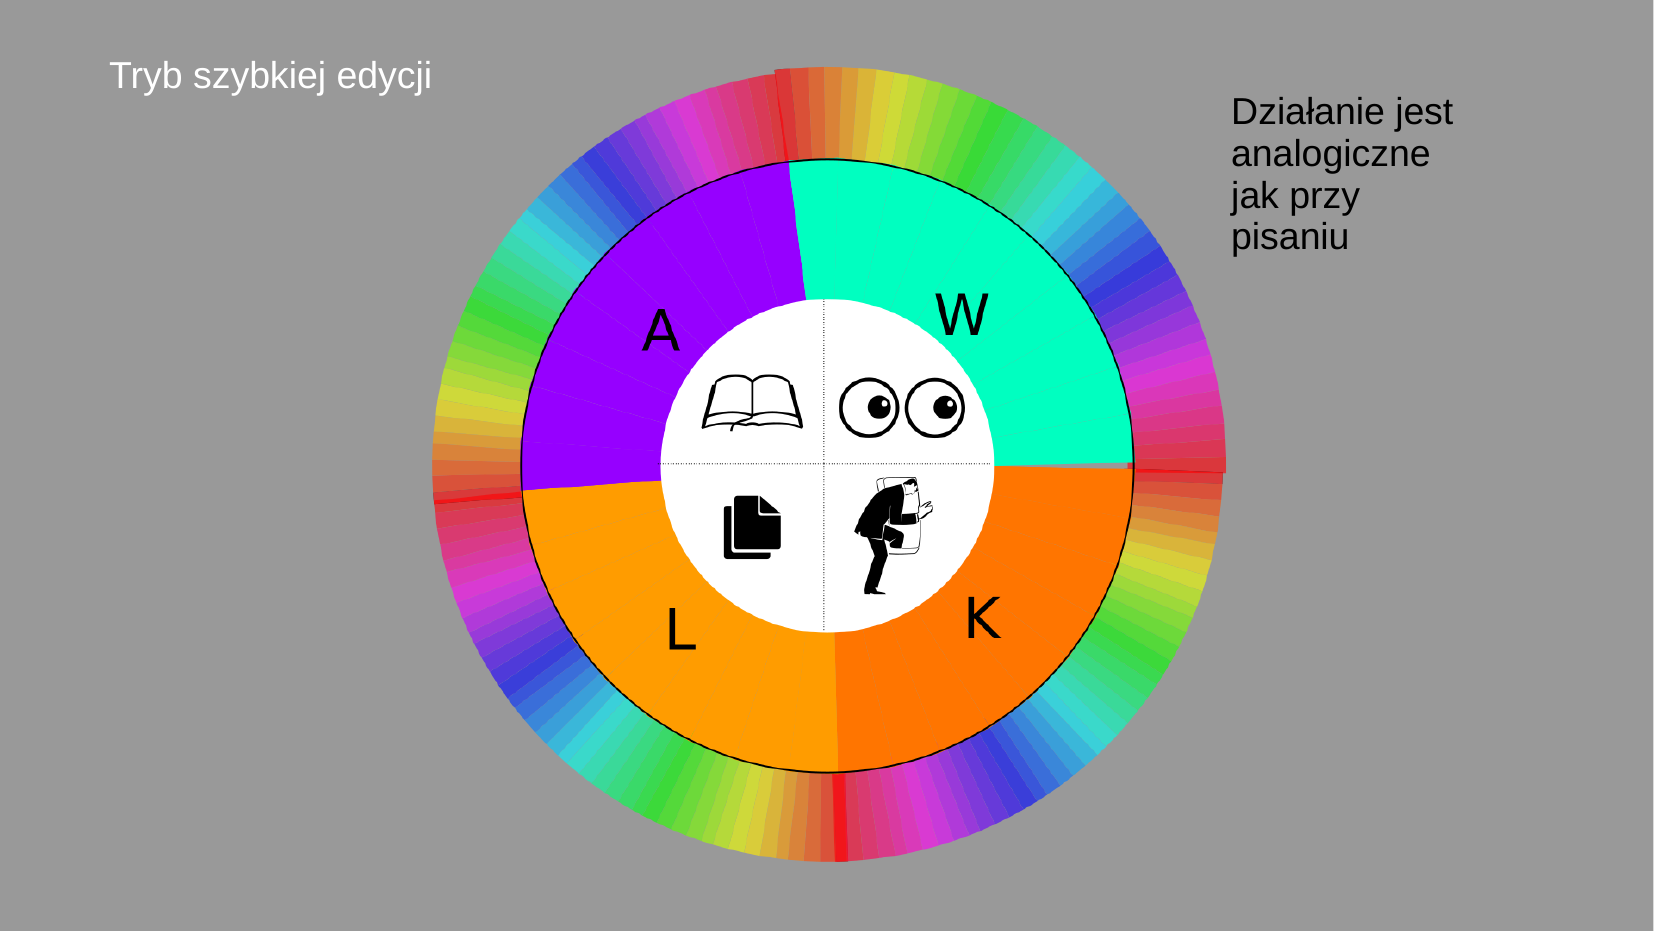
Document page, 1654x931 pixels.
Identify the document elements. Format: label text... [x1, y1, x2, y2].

text_box Tryb szybkiej edycji [94, 47, 497, 105]
text_box Działanie jest analogiczne jak przy pisaniu [1216, 82, 1489, 266]
picture [0, 0, 1654, 931]
